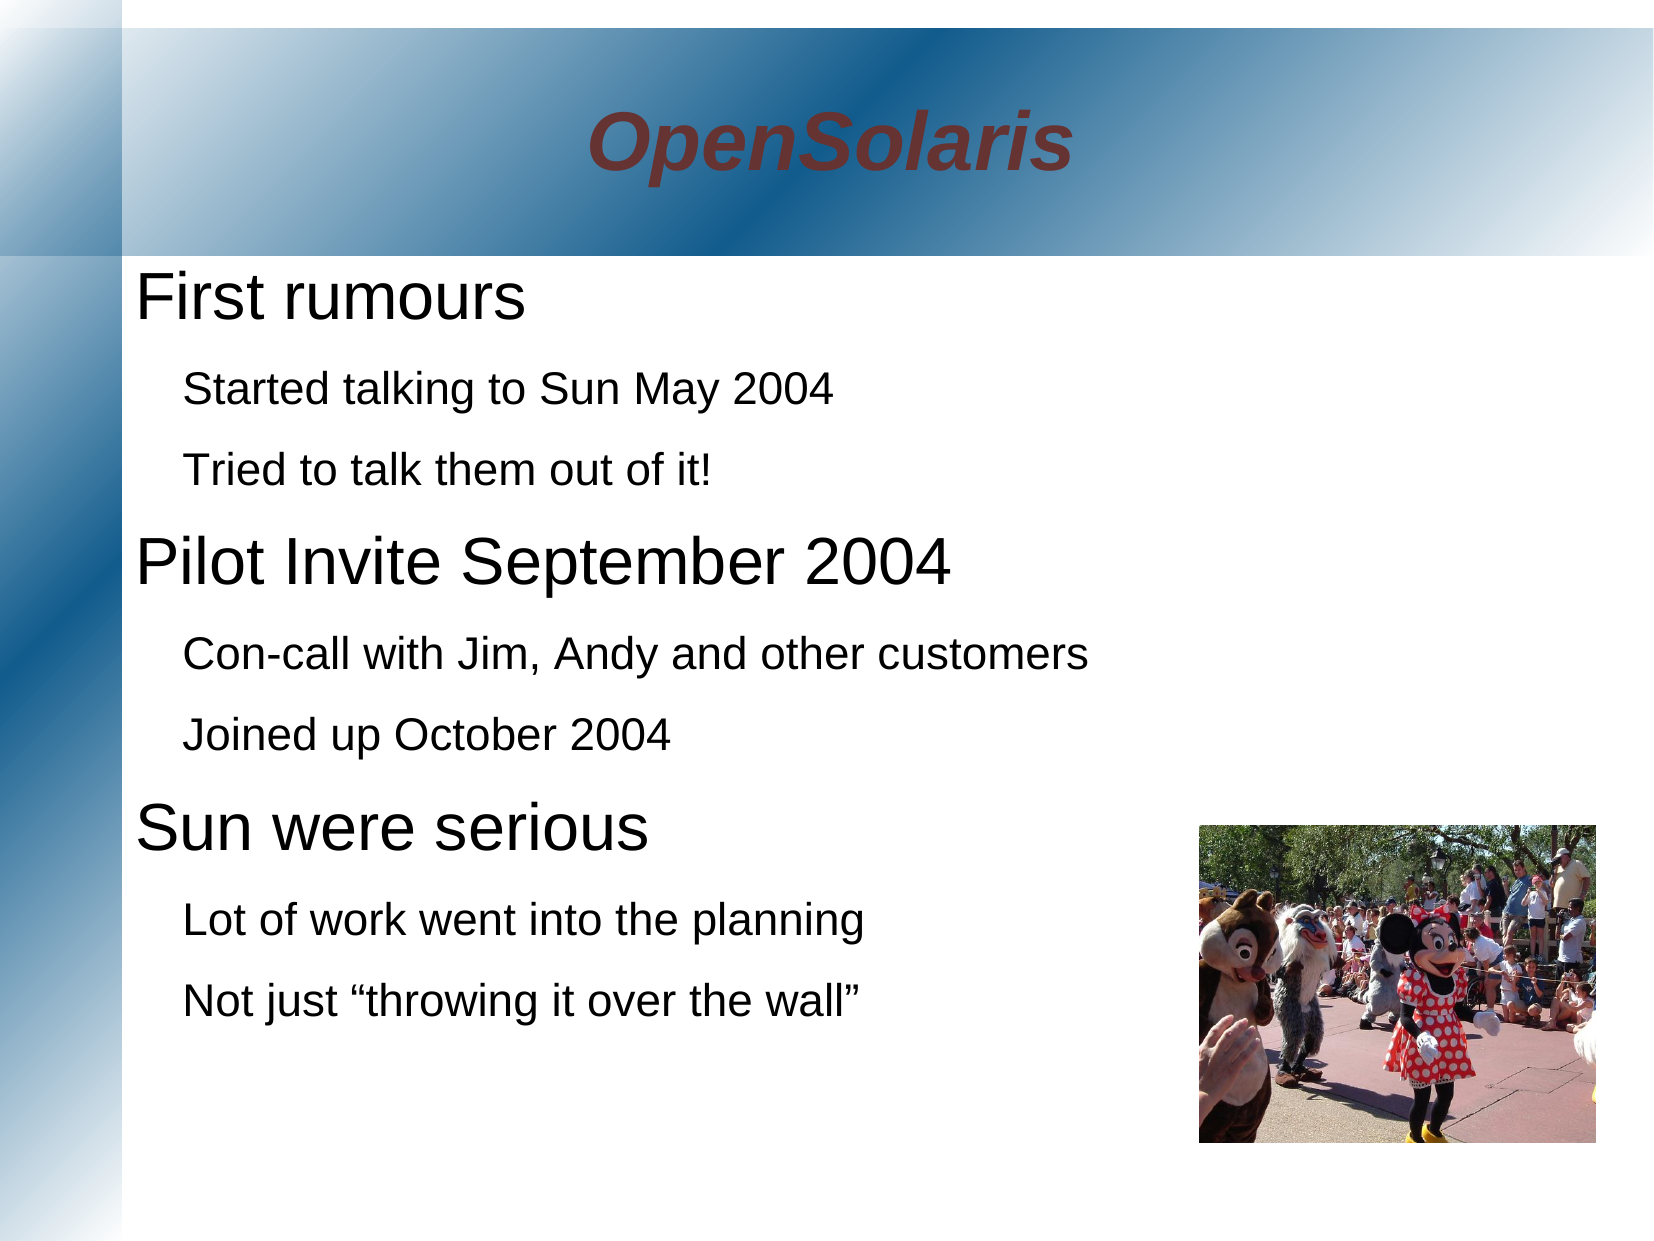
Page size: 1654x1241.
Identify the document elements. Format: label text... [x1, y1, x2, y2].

title OpenSolaris [125, 37, 1538, 246]
list First rumours Started talking to Sun May 2004 Tried to talk them out of it! Pilot Invite September 2004 Con-call with Jim, Andy and other customers Joined up October 2004 Sun were serious Lot of work went into the planning Not just “throwing it over the wall” [123, 258, 1536, 1040]
picture [1199, 825, 1596, 1143]
